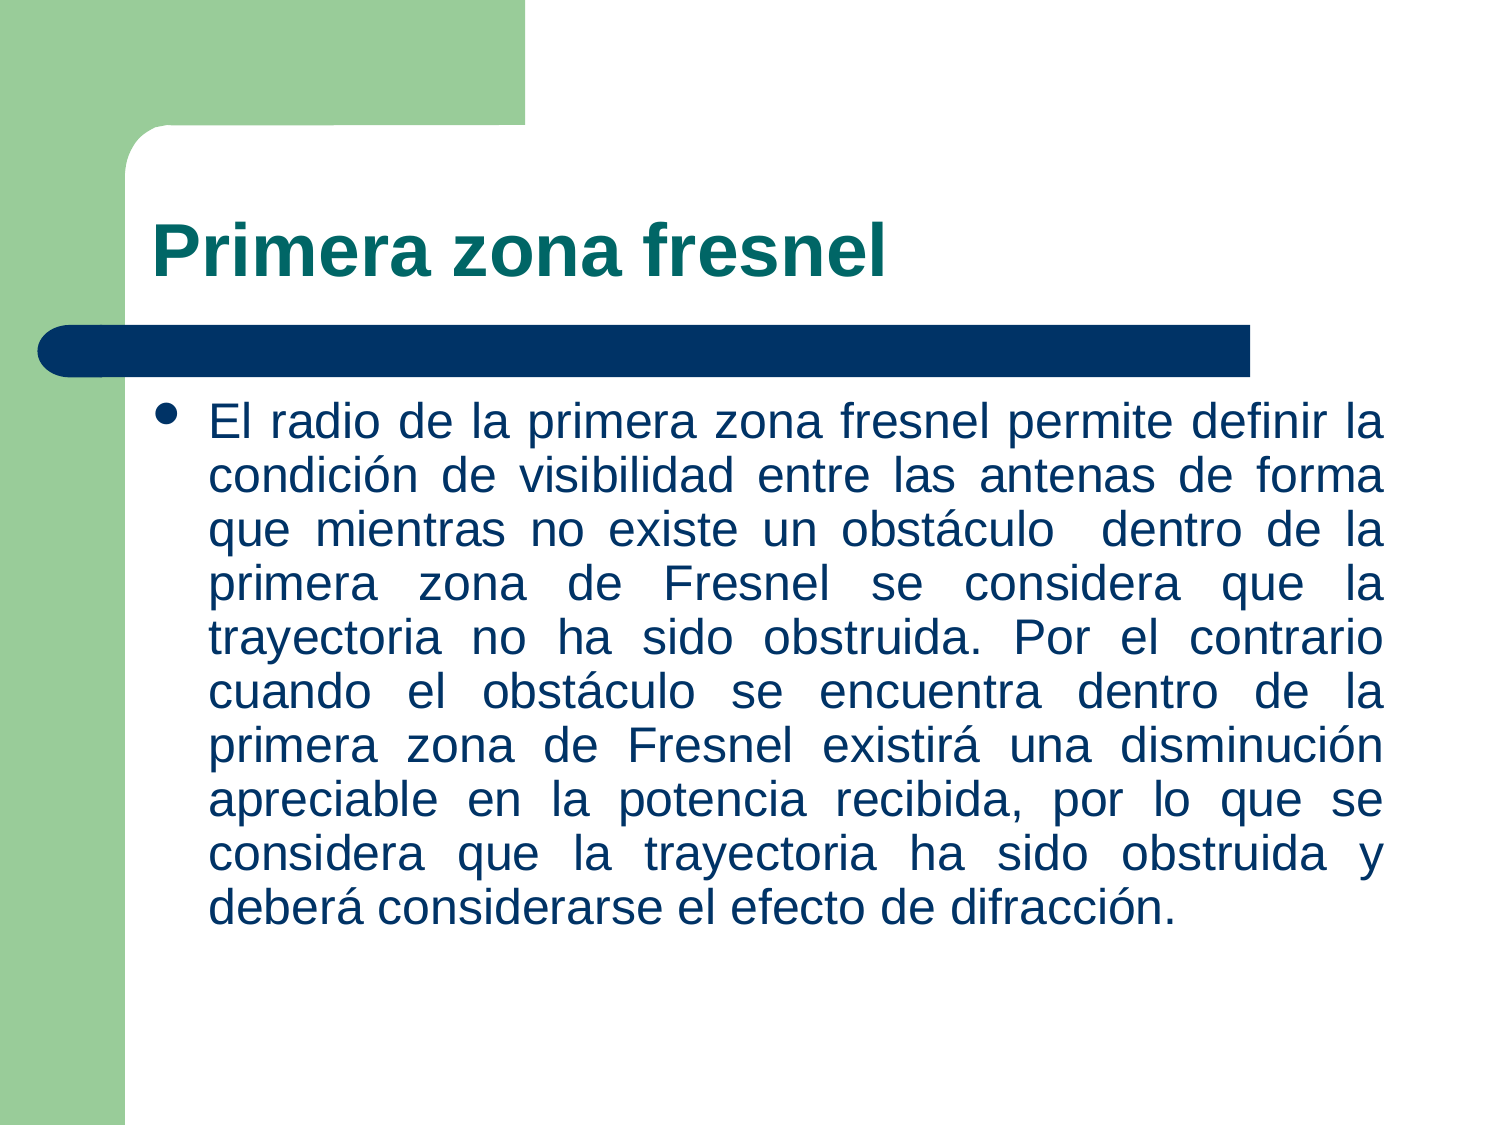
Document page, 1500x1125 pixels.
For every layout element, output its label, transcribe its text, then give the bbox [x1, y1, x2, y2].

list El radio de la primera zona fresnel permite definir la condición de visibilidad entre las antenas de forma que mientras no existe un obstáculo dentro de la primera zona de Fresnel se considera que la trayectoria no ha sido obstruida. Por el contrario cuando el obstáculo se encuentra dentro de la primera zona de Fresnel existirá una disminución apreciable en la potencia recibida, por lo que se considera que la trayectoria ha sido obstruida y deberá considerarse el efecto de difracción. [137, 387, 1400, 999]
title Primera zona fresnel [136, 136, 1414, 301]
